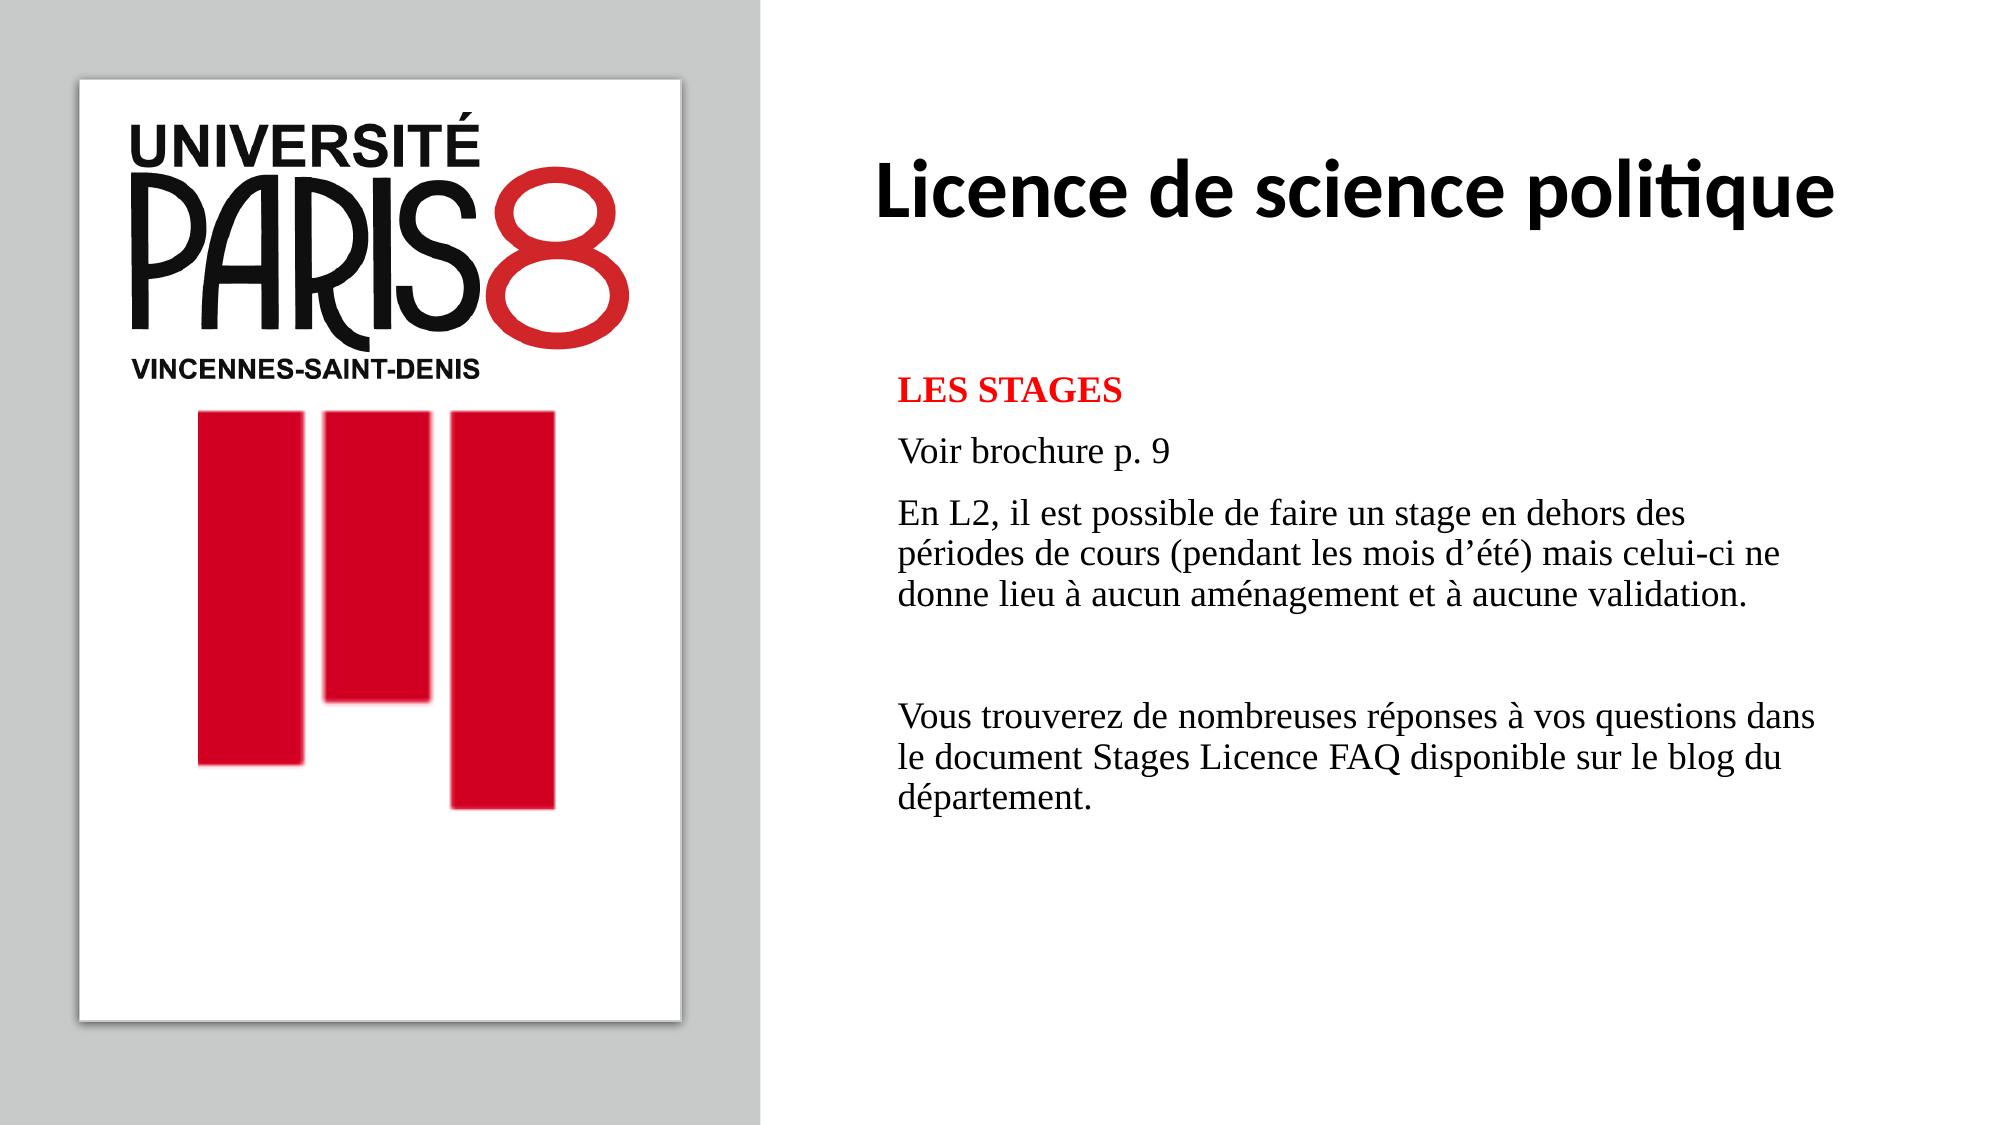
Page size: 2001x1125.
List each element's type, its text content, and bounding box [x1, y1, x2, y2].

text_box [0, 0, 761, 1125]
title Licence de science politique [839, 103, 1893, 296]
picture [198, 409, 563, 816]
list LES STAGES Voir brochure p. 9 En L2, il est possible de faire un stage en dehors des périodes de cours (pendant les mois d’été) mais celui-ci ne donne lieu à aucun aménagement et à aucune validation. Vous trouverez de nombreuses réponses à vos questions dans le document Stages Licence FAQ disponible sur le blog du département. [839, 296, 1893, 1021]
picture [131, 112, 629, 379]
